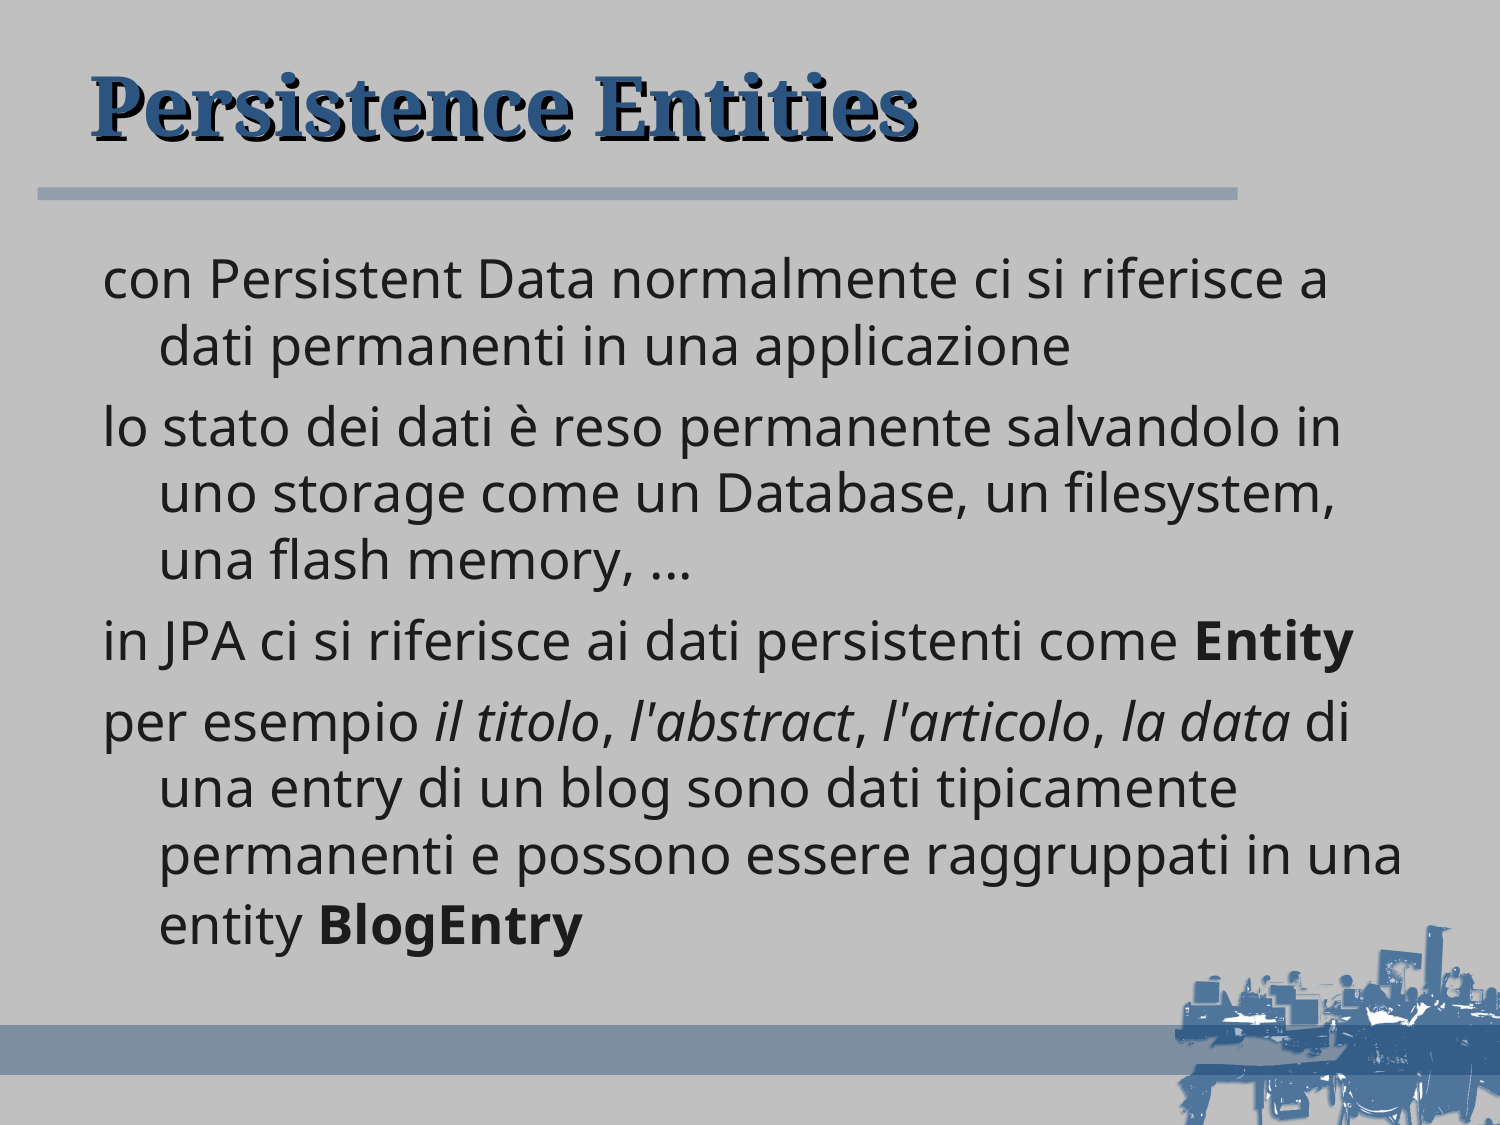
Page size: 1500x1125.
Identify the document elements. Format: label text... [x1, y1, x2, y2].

title Persistence Entities [75, 35, 1426, 174]
list con Persistent Data normalmente ci si riferisce a dati permanenti in una applicazione lo stato dei dati è reso permanente salvandolo in uno storage come un Database, un filesystem, una flash memory, ... in JPA ci si riferisce ai dati persistenti come Entity per esempio il titolo, l'abstract, l'articolo, la data di una entry di un blog sono dati tipicamente permanenti e possono essere raggruppati in una entity BlogEntry [87, 237, 1426, 1063]
